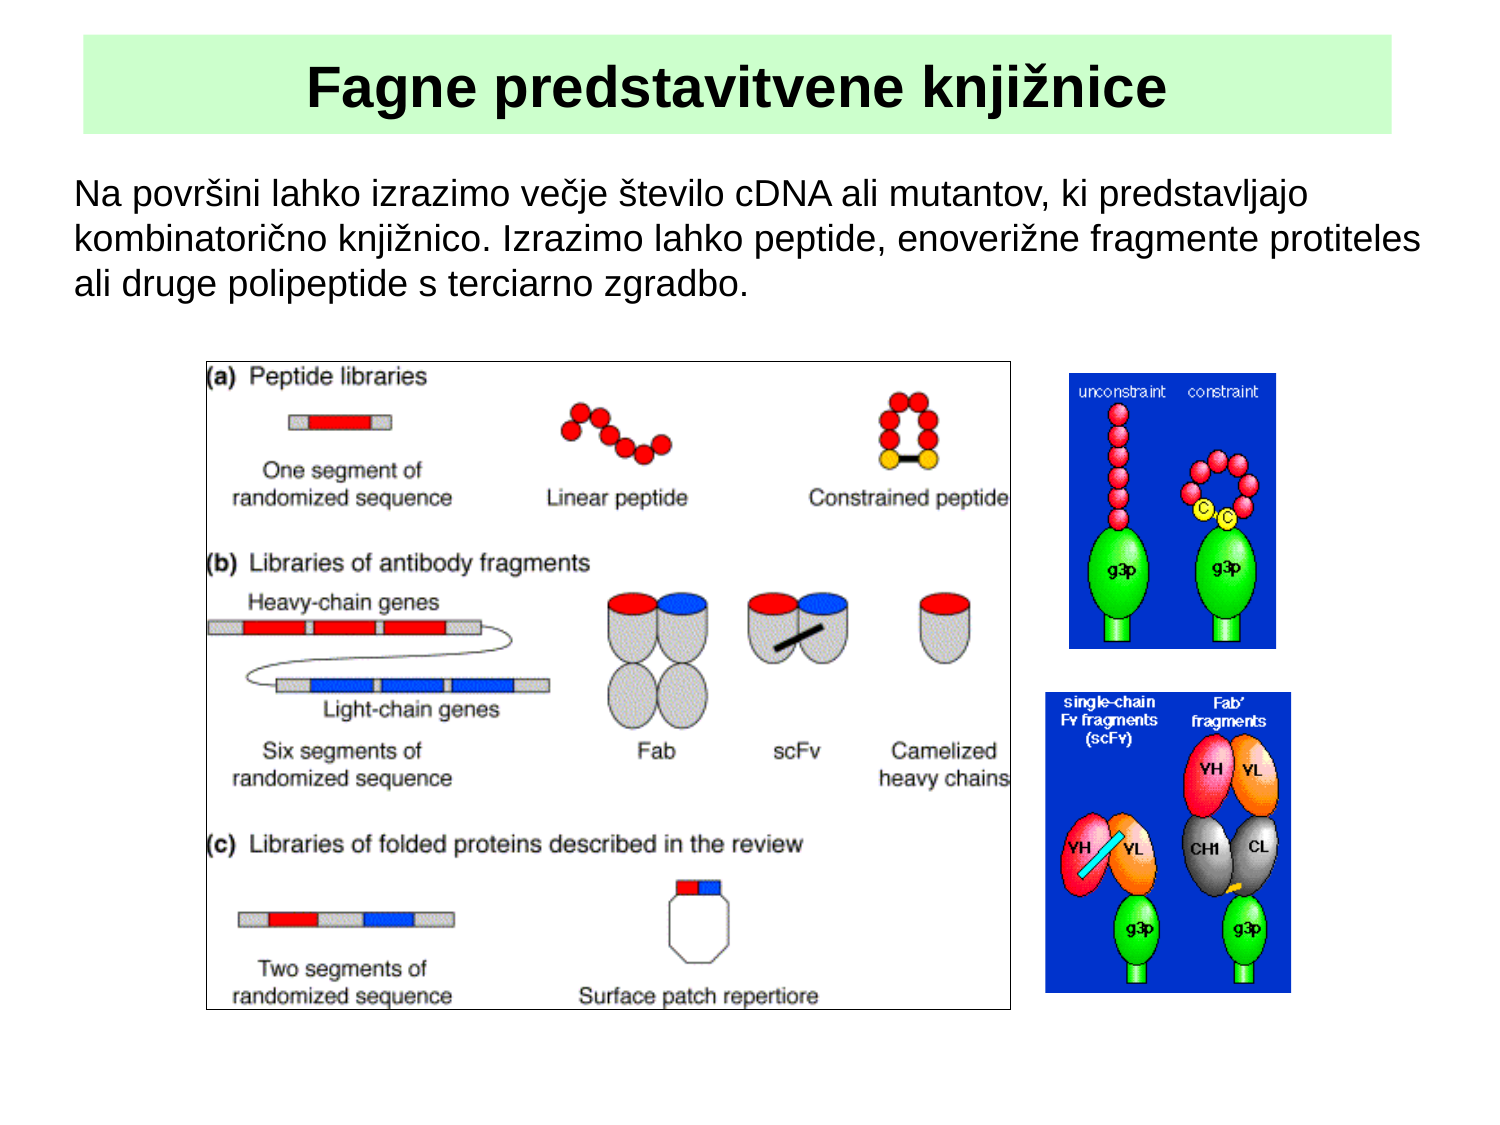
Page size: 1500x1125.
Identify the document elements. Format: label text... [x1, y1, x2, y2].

list Na površini lahko izrazimo večje število cDNA ali mutantov, ki predstavljajo kombinatorično knjižnico. Izrazimo lahko peptide, enoverižne fragmente protiteles ali druge polipeptide s terciarno zgradbo. [58, 160, 1471, 339]
picture [1045, 692, 1292, 993]
picture [206, 361, 1010, 1009]
title Fagne predstavitvene knjižnice [83, 34, 1392, 134]
picture [1069, 373, 1277, 649]
